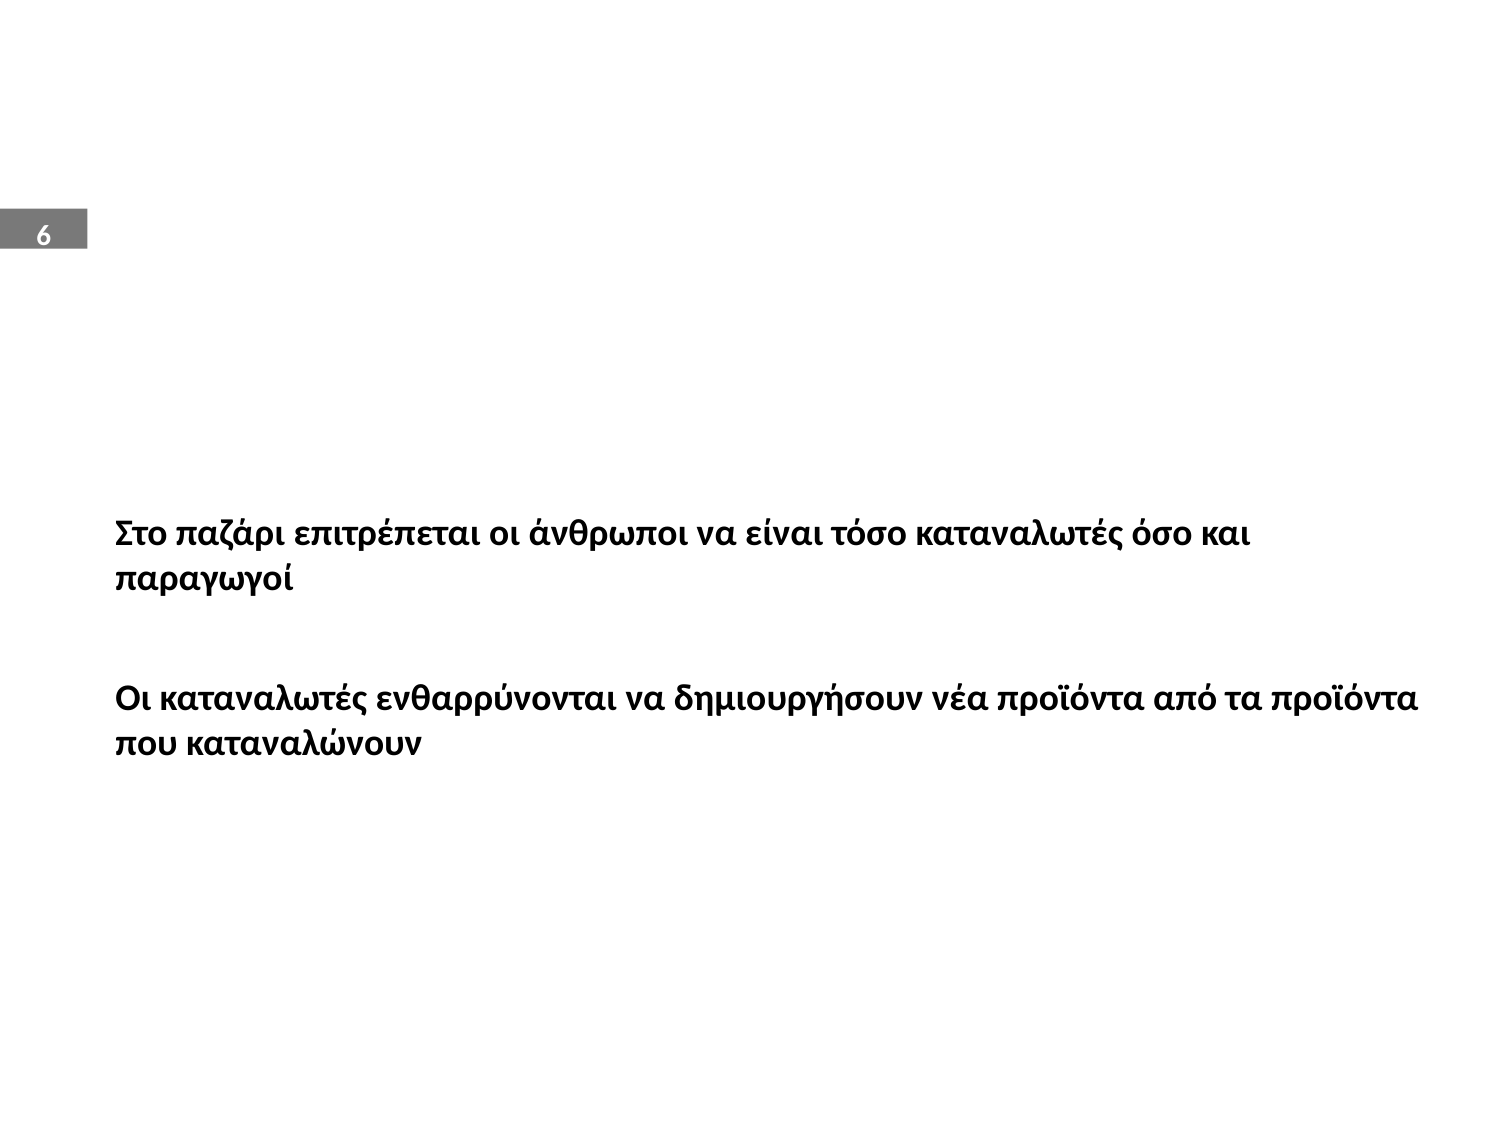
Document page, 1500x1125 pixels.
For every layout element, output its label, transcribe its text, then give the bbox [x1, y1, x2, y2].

list Στο παζάρι επιτρέπεται οι άνθρωποι να είναι τόσο καταναλωτές όσο και παραγωγοί Οι καταναλωτές ενθαρρύνονται να δημιουργήσουν νέα προϊόντα από τα προϊόντα που καταναλώνουν [100, 262, 1438, 1006]
text_box [0, 208, 88, 249]
